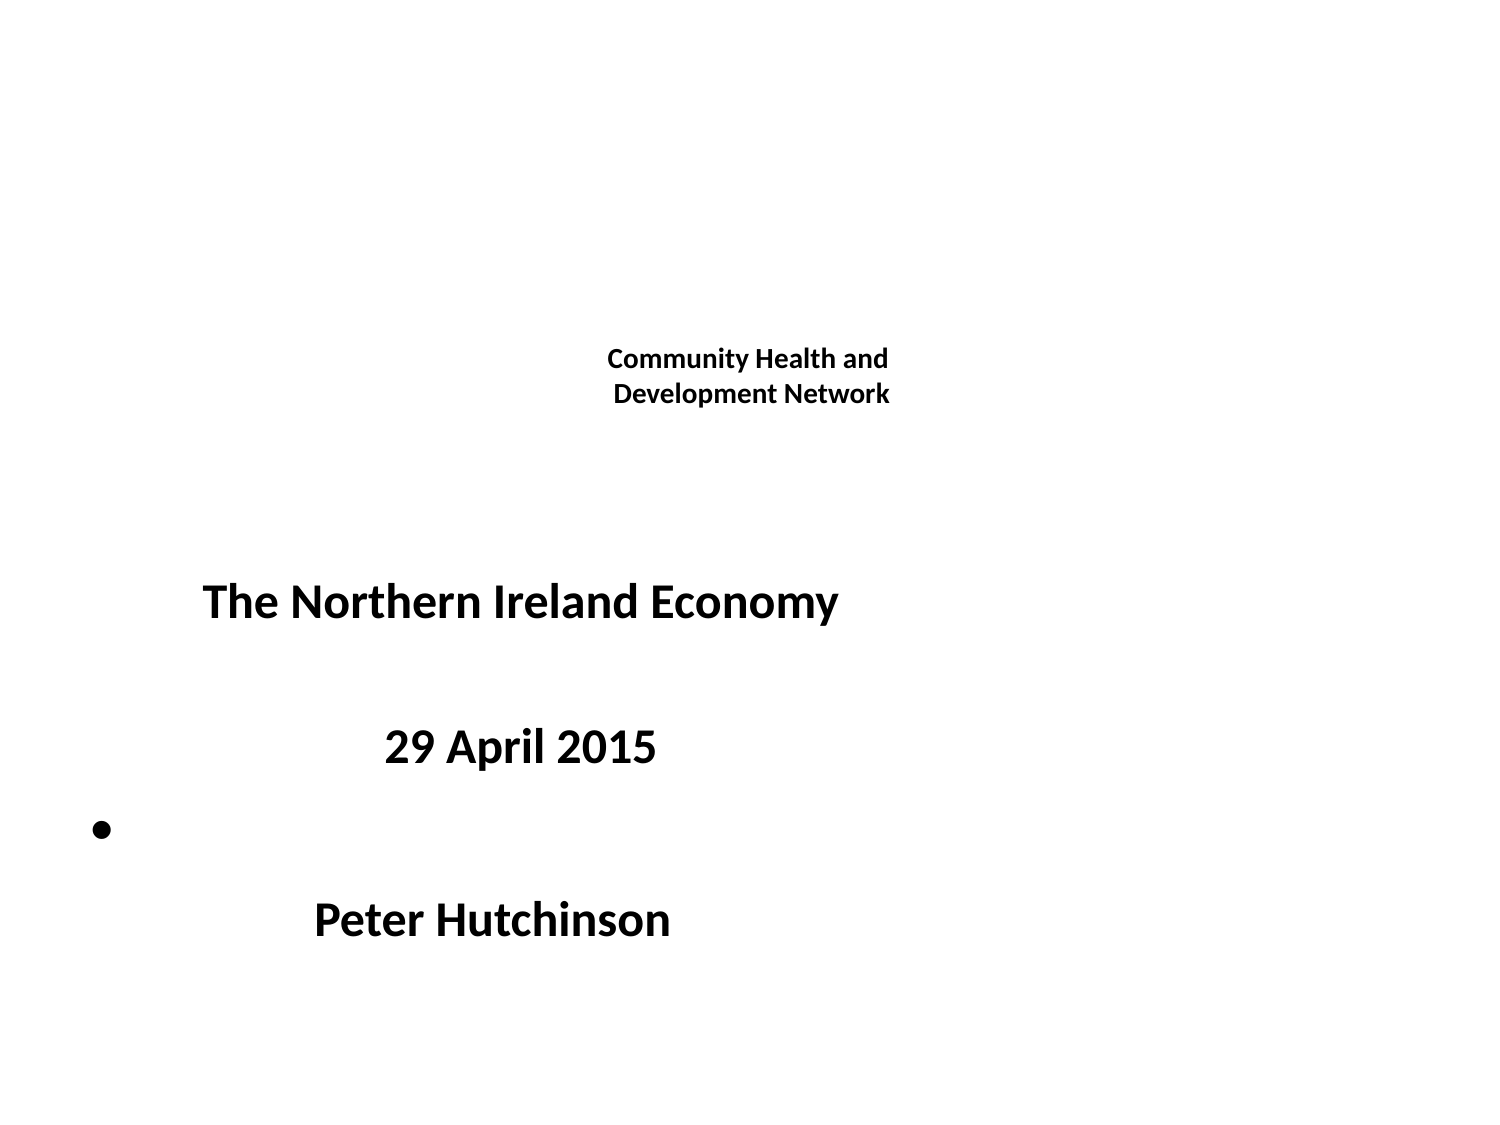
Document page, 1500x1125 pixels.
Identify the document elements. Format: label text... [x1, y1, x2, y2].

list The Northern Ireland Economy 29 April 2015 Peter Hutchinson [75, 467, 1426, 977]
title Community Health and Development Network [76, 314, 1427, 434]
